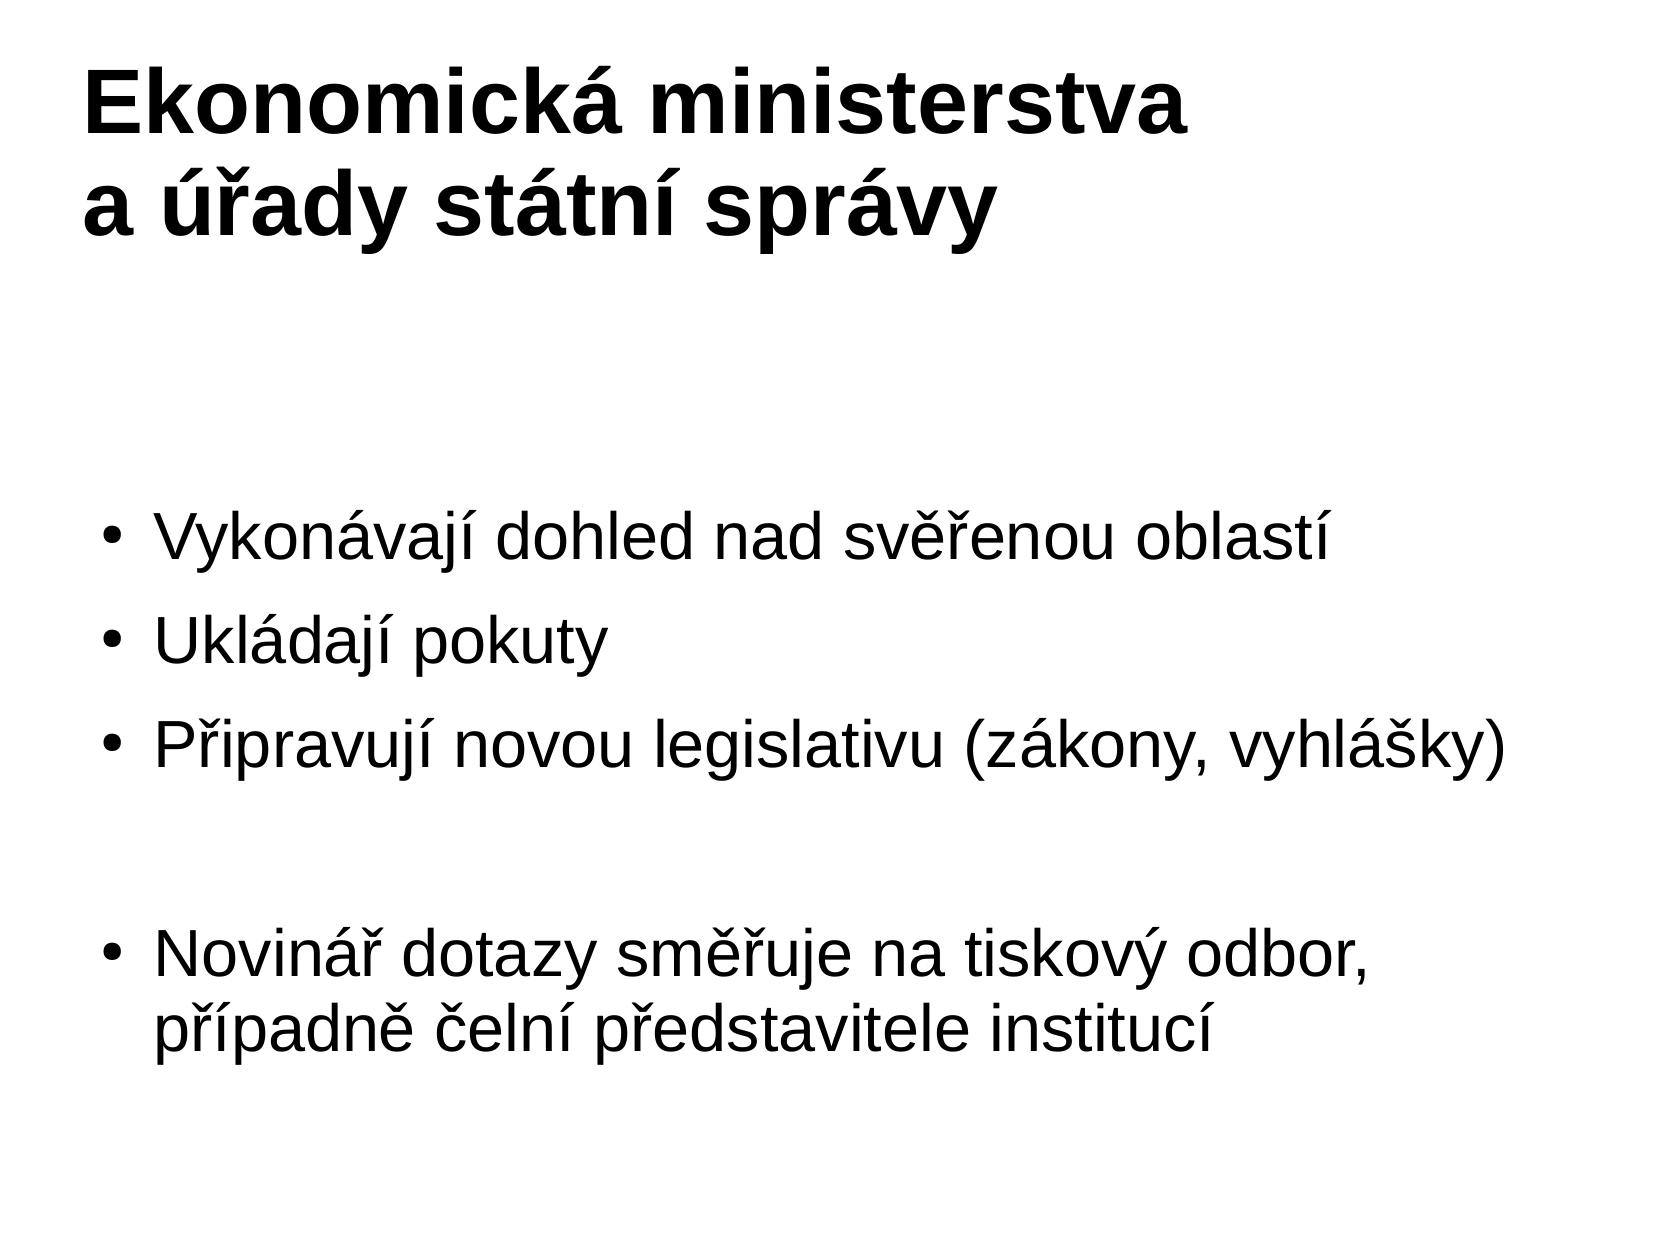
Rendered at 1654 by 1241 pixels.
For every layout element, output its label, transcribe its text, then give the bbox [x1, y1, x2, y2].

list Vykonávají dohled nad svěřenou oblastí Ukládají pokuty Připravují novou legislativu (zákony, vyhlášky) Novinář dotazy směřuje na tiskový odbor, případně čelní představitele institucí [82, 290, 1571, 1109]
title Ekonomická ministerstva a úřady státní správy [82, 49, 1571, 257]
